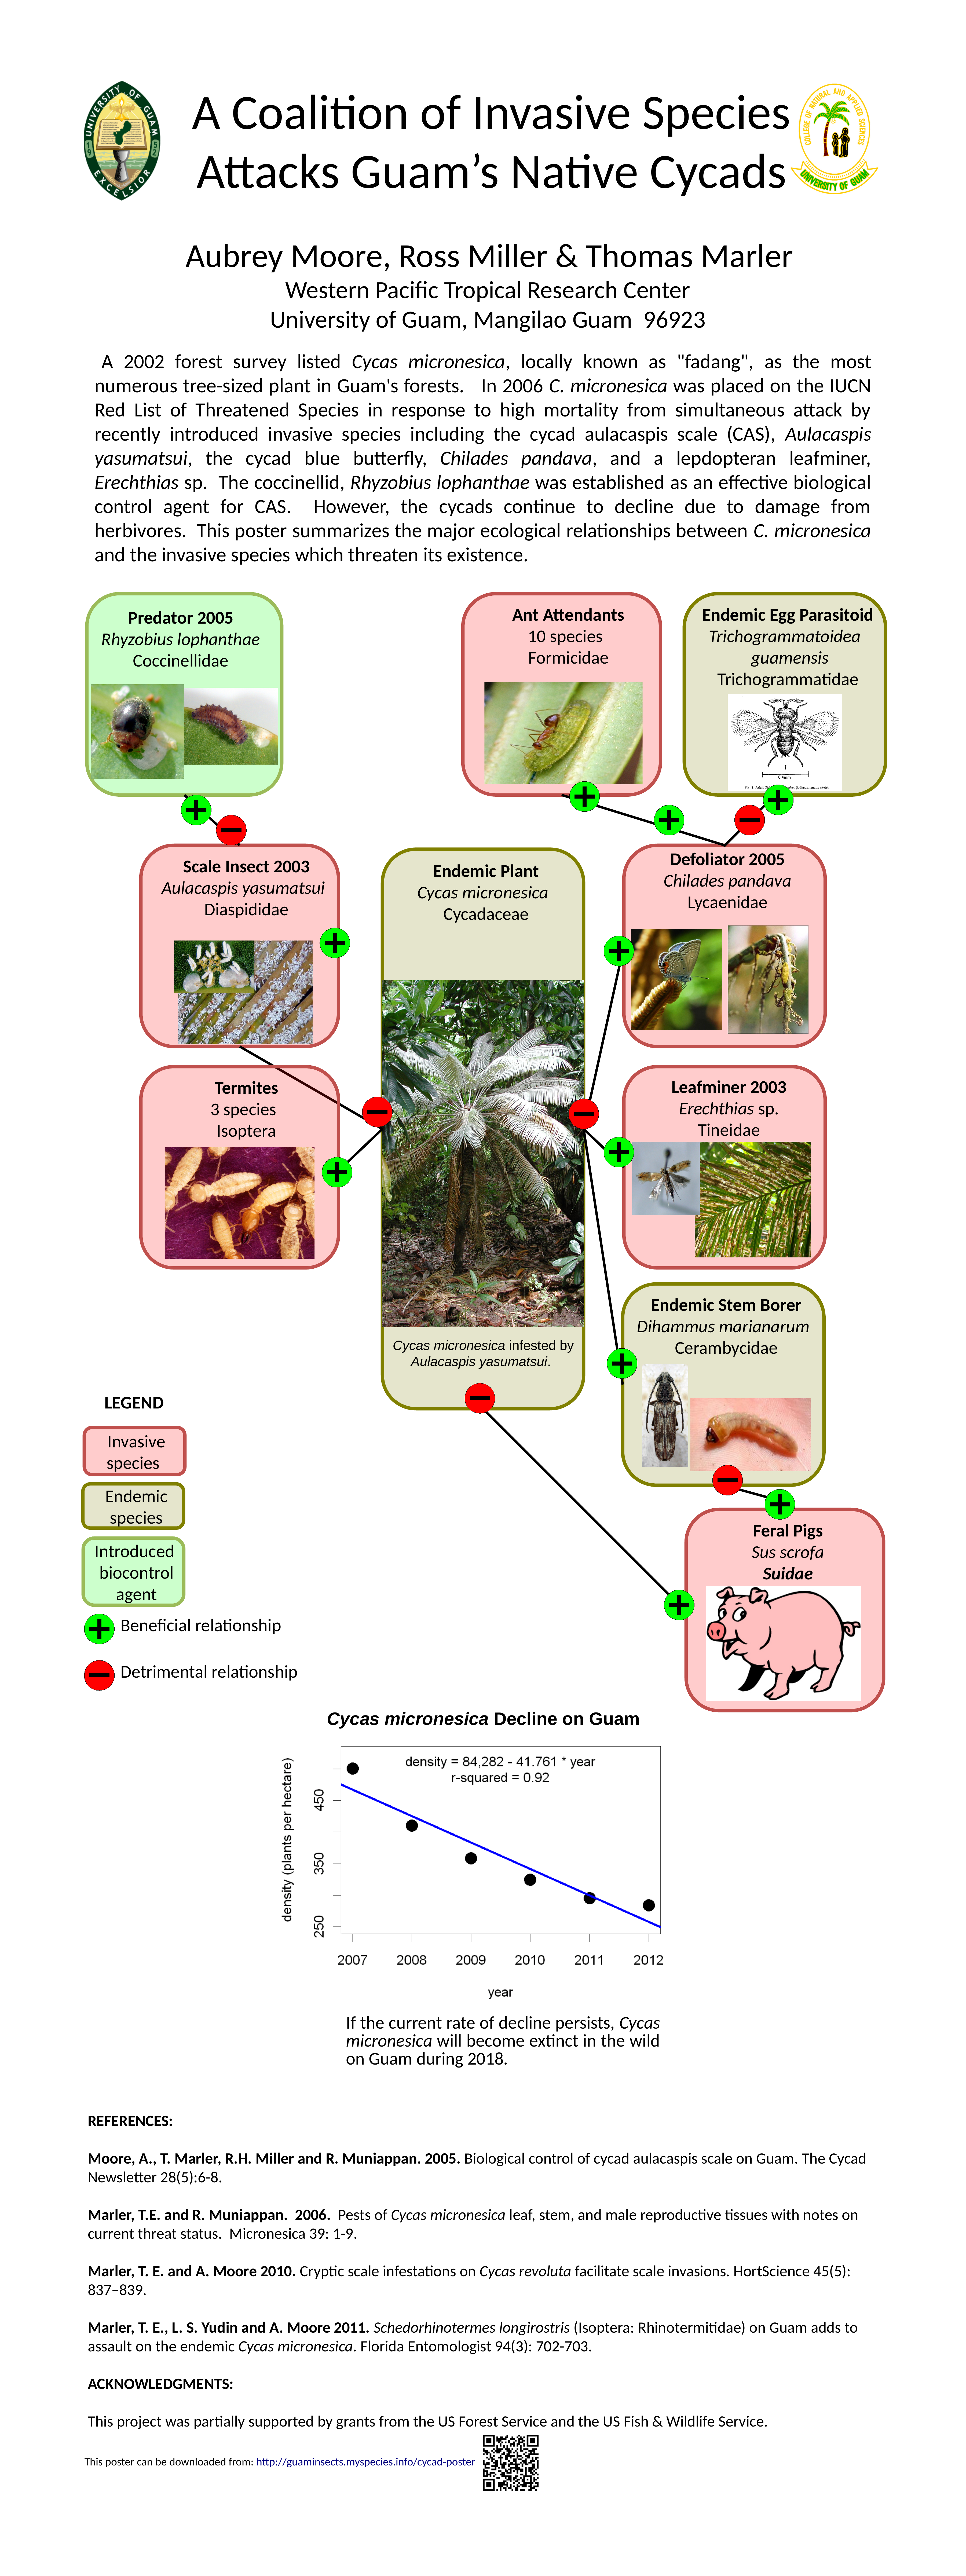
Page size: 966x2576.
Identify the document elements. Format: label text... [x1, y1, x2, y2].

text_box [734, 805, 765, 835]
text_box Cycas micronesica Decline on Guam [323, 1707, 644, 1731]
text_box [84, 1660, 115, 1691]
picture [642, 1364, 688, 1467]
picture [164, 1147, 315, 1259]
text_box [604, 845, 825, 1047]
text_box [362, 1097, 393, 1127]
text_box [141, 1067, 352, 1268]
picture [728, 925, 808, 1034]
text_box Endemic species [95, 1482, 172, 1530]
text_box A Coalition of Invasive Species Attacks Guam’s Native Cycads [170, 78, 796, 200]
picture [91, 684, 278, 779]
text_box [83, 1484, 95, 1528]
text_box Endemic Plant Cycas micronesica Cycadaceae [413, 857, 553, 926]
text_box Endemic Egg Parasitoid Trichogrammatoidea guamensis Trichogrammatidae [692, 601, 878, 691]
text_box Cycas micronesica infested by Aulacaspis yasumatsui. [382, 1335, 580, 1373]
text_box Termites 3 species Isoptera [204, 1074, 283, 1147]
text_box Leafminer 2003 Erechthias sp. Tineidae [661, 1073, 791, 1142]
text_box REFERENCES: Moore, A., T. Marler, R.H. Miller and R. Muniappan. 2005. Biological control of cycad aulacaspis scale on Guam. The Cycad Newsletter 28(5):6-8. Marler, T.E. and R. Muniappan. 2006. Pests of Cycas micronesica leaf, stem, and male reproductive tissues with notes on current threat status. Micronesica 39: 1-9. Marler, T. E. and A. Moore 2010. Cryptic scale infestations on Cycas revoluta facilitate scale invasions. HortScience 45(5): 837–839. Marler, T. E., L. S. Yudin and A. Moore 2011. Schedorhinotermes longirostris (Isoptera: Rhinotermitidae) on Guam adds to assault on the endemic Cycas micronesica. Florida Entomologist 94(3): 702-703. ACKNOWLEDGMENTS: This project was partially supported by grants from the US Forest Service and the US Fish & Wildlife Service. [84, 2087, 886, 2454]
text_box [183, 1545, 184, 1599]
text_box LEGEND [94, 1388, 168, 1414]
picture [382, 980, 584, 1327]
picture [484, 682, 643, 784]
text_box [172, 1484, 184, 1528]
text_box Defoliator 2005 Chilades pandava Lycaenidae [653, 845, 796, 914]
text_box [87, 594, 282, 825]
text_box [141, 815, 350, 1047]
text_box Beneficial relationship [116, 1616, 286, 1642]
text_box [684, 606, 886, 815]
picture [796, 80, 885, 194]
text_box [607, 1293, 824, 1495]
text_box Detrimental relationship [116, 1662, 302, 1688]
text_box [184, 1431, 185, 1471]
picture [174, 941, 313, 1044]
picture [728, 694, 842, 791]
text_box If the current rate of decline persists, Cycas micronesica will become extinct in the wild on Guam during 2018. [342, 2013, 664, 2083]
picture [632, 1142, 811, 1257]
text_box Scale Insect 2003 Aulacaspis yasumatsui Diaspididae [158, 852, 329, 921]
text_box Introduced biocontrol agent [84, 1537, 183, 1606]
text_box [604, 1067, 825, 1268]
text_box Endemic Stem Borer Dihammus marianarum Cerambycidae [633, 1291, 814, 1360]
text_box [84, 1614, 115, 1644]
text_box A 2002 forest survey listed Cycas micronesica, locally known as "fadang", as the most numerous tree-sized plant in Guam's forests. In 2006 C. micronesica was placed on the IUCN Red List of Threatened Species in response to high mortality from simultaneous attack by recently introduced invasive species including the cycad aulacaspis scale (CAS), Aulacaspis yasumatsui, the cycad blue butterfly, Chilades pandava, and a lepdopteran leafminer, Erechthias sp. The coccinellid, Rhyzobius lophanthae was established as an effective biological control agent for CAS. However, the cycads continue to decline due to damage from herbivores. This poster summarizes the major ecological relationships between C. micronesica and the invasive species which threaten its existence. [90, 346, 876, 568]
picture [483, 2435, 539, 2491]
picture [706, 1586, 861, 1701]
text_box Aubrey Moore, Ross Miller & Thomas Marler Western Pacific Tropical Research Center University of Guam, Mangilao Guam 96923 [170, 231, 798, 335]
picture [631, 929, 722, 1030]
text_box [463, 594, 661, 812]
text_box [697, 594, 873, 601]
text_box [382, 849, 584, 980]
text_box [83, 1544, 84, 1599]
picture [83, 80, 161, 202]
text_box This poster can be downloaded from: http://guaminsects.myspecies.info/cycad-poster [80, 2455, 480, 2473]
text_box Invasive species [83, 1427, 184, 1475]
text_box [382, 1327, 584, 1414]
text_box Ant Attendants 10 species Formicidae [502, 601, 629, 669]
text_box Feral Pigs Sus scrofa Suidae [741, 1516, 828, 1586]
text_box Predator 2005 Rhyzobius lophanthae Coccinellidae [91, 603, 264, 672]
text_box [635, 1284, 811, 1291]
text_box [654, 805, 685, 835]
text_box [664, 1489, 884, 1711]
text_box [569, 1099, 599, 1129]
picture [690, 1398, 811, 1471]
picture [275, 1680, 694, 2016]
